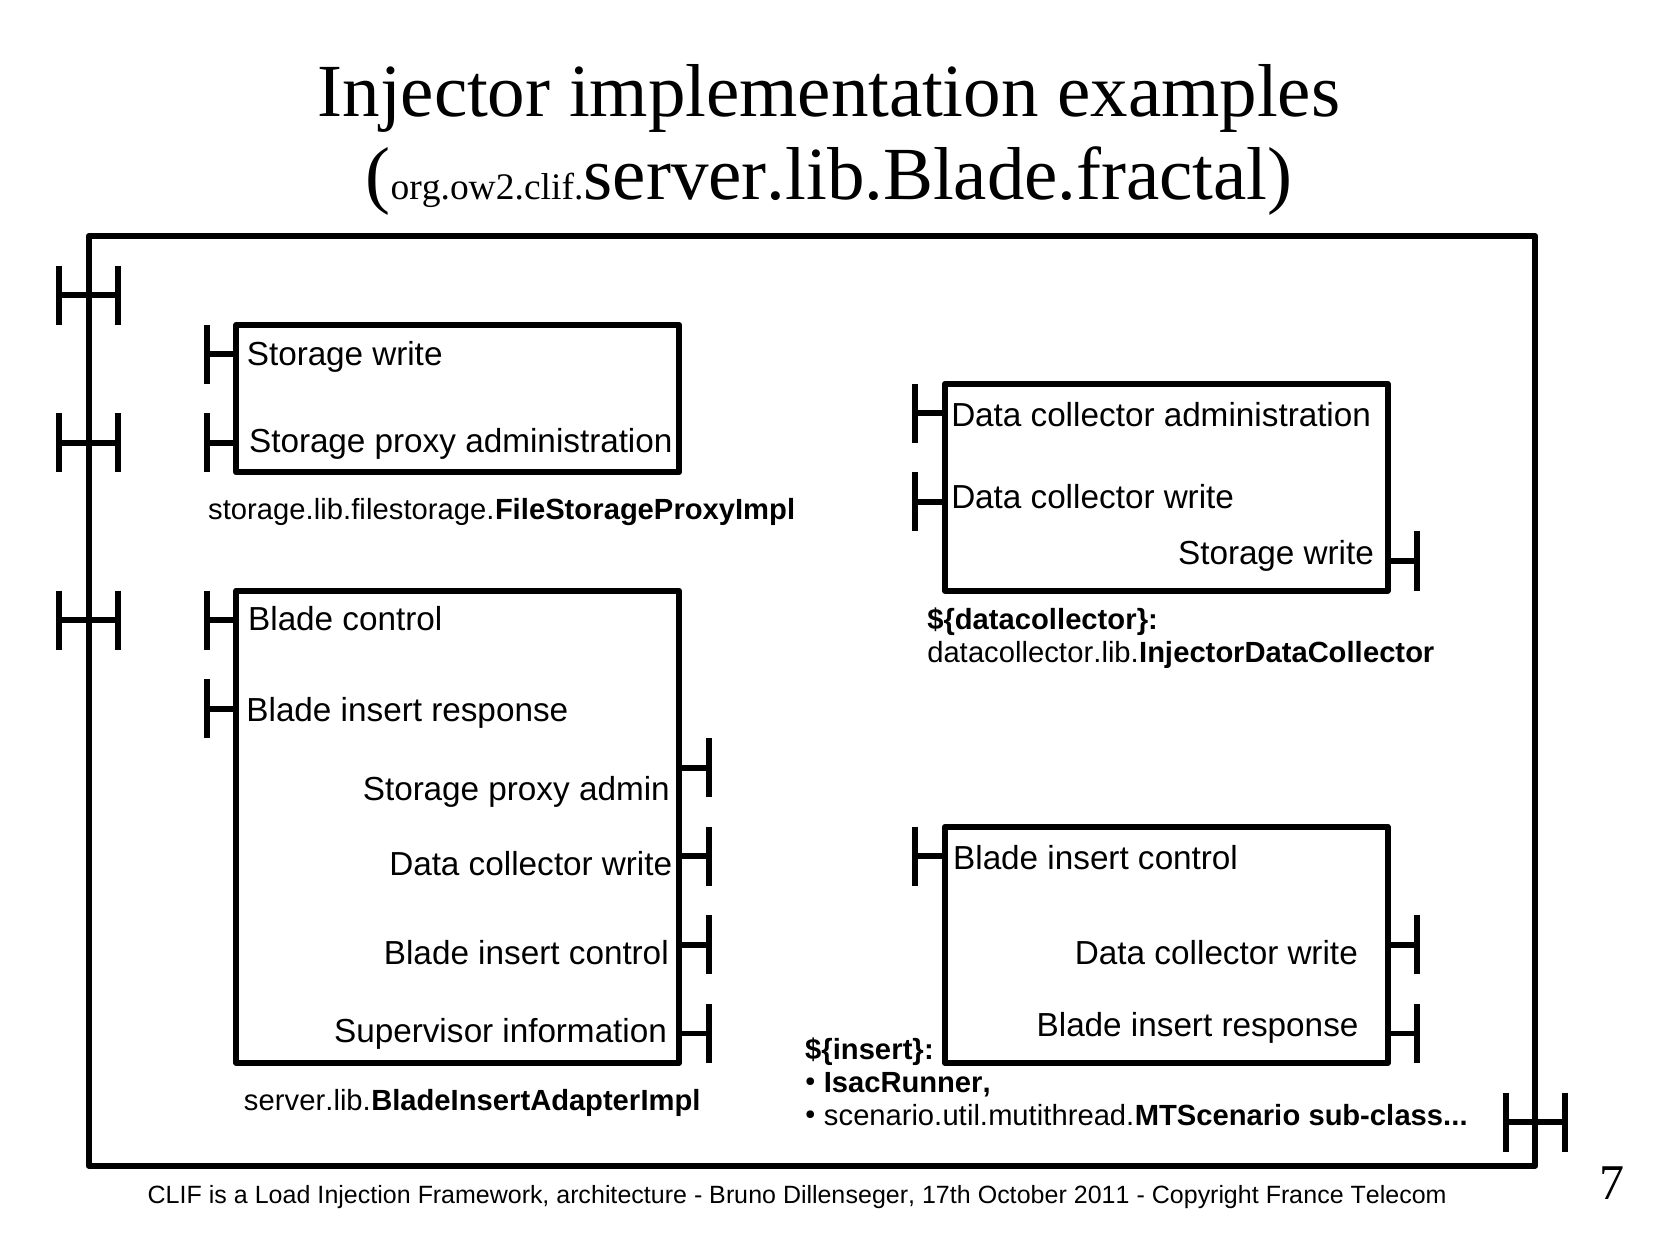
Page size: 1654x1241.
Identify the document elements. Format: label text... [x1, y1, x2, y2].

text_box storage.lib.filestorage.FileStorageProxyImpl [177, 488, 827, 532]
text_box Data collector write [1074, 931, 1359, 975]
text_box Blade insert control [383, 931, 670, 975]
text_box ${insert}: IsacRunner, scenario.util.mutithread.MTScenario sub-class... [797, 1033, 1477, 1132]
text_box Blade insert response [1036, 1003, 1359, 1033]
text_box Storage proxy admin [362, 767, 671, 811]
text_box Data collector write [951, 478, 1235, 522]
text_box Supervisor information [283, 1009, 668, 1053]
text_box Blade insert control [952, 836, 1239, 880]
title Injector implementation examples (org.ow2.clif.server.lib.Blade.fractal) [123, 29, 1536, 237]
text_box Storage write [1177, 531, 1375, 575]
text_box Blade insert response [246, 690, 569, 734]
text_box Storage write [246, 334, 443, 378]
text_box Data collector administration [951, 393, 1372, 437]
text_box Storage proxy administration [249, 419, 674, 463]
text_box Blade control [248, 600, 443, 644]
text_box server.lib.BladeInsertAdapterImpl [206, 1078, 739, 1122]
text_box ${datacollector}: datacollector.lib.InjectorDataCollector [885, 593, 1477, 680]
text_box Data collector write [389, 842, 673, 886]
